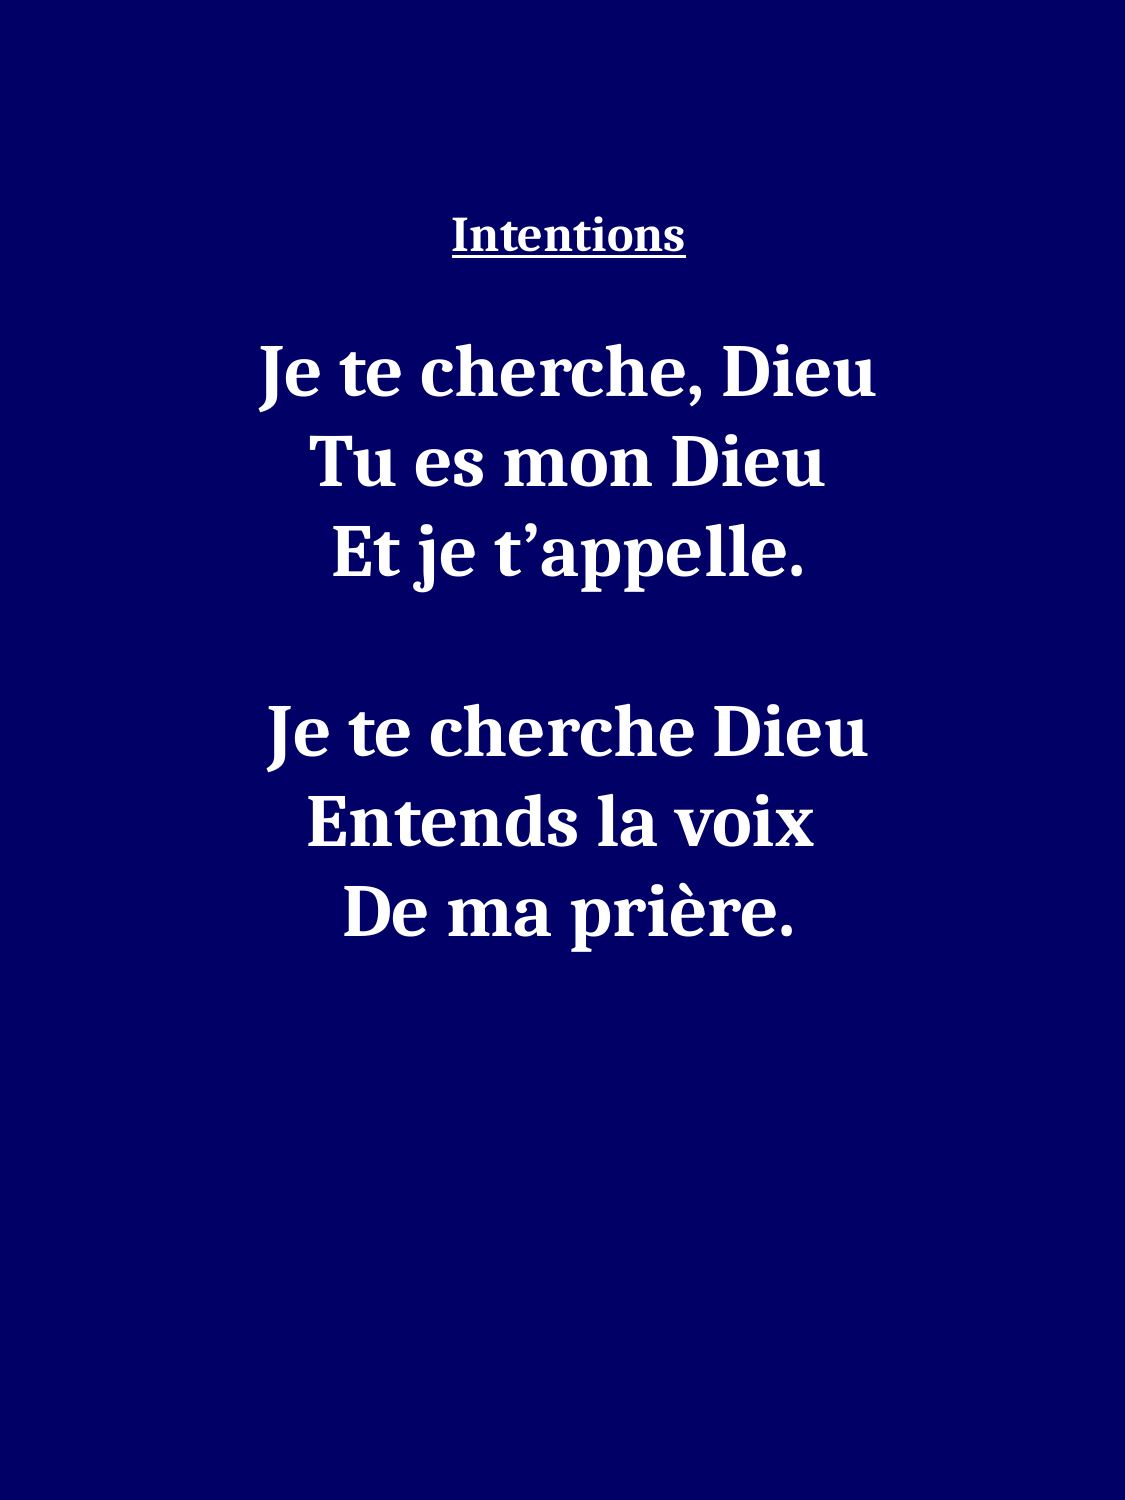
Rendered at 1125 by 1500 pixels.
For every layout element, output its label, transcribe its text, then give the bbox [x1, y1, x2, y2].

text_box Intentions Je te cherche, Dieu Tu es mon Dieu Et je t’appelle. Je te cherche Dieu Entends la voix De ma prière. [39, 194, 1099, 959]
